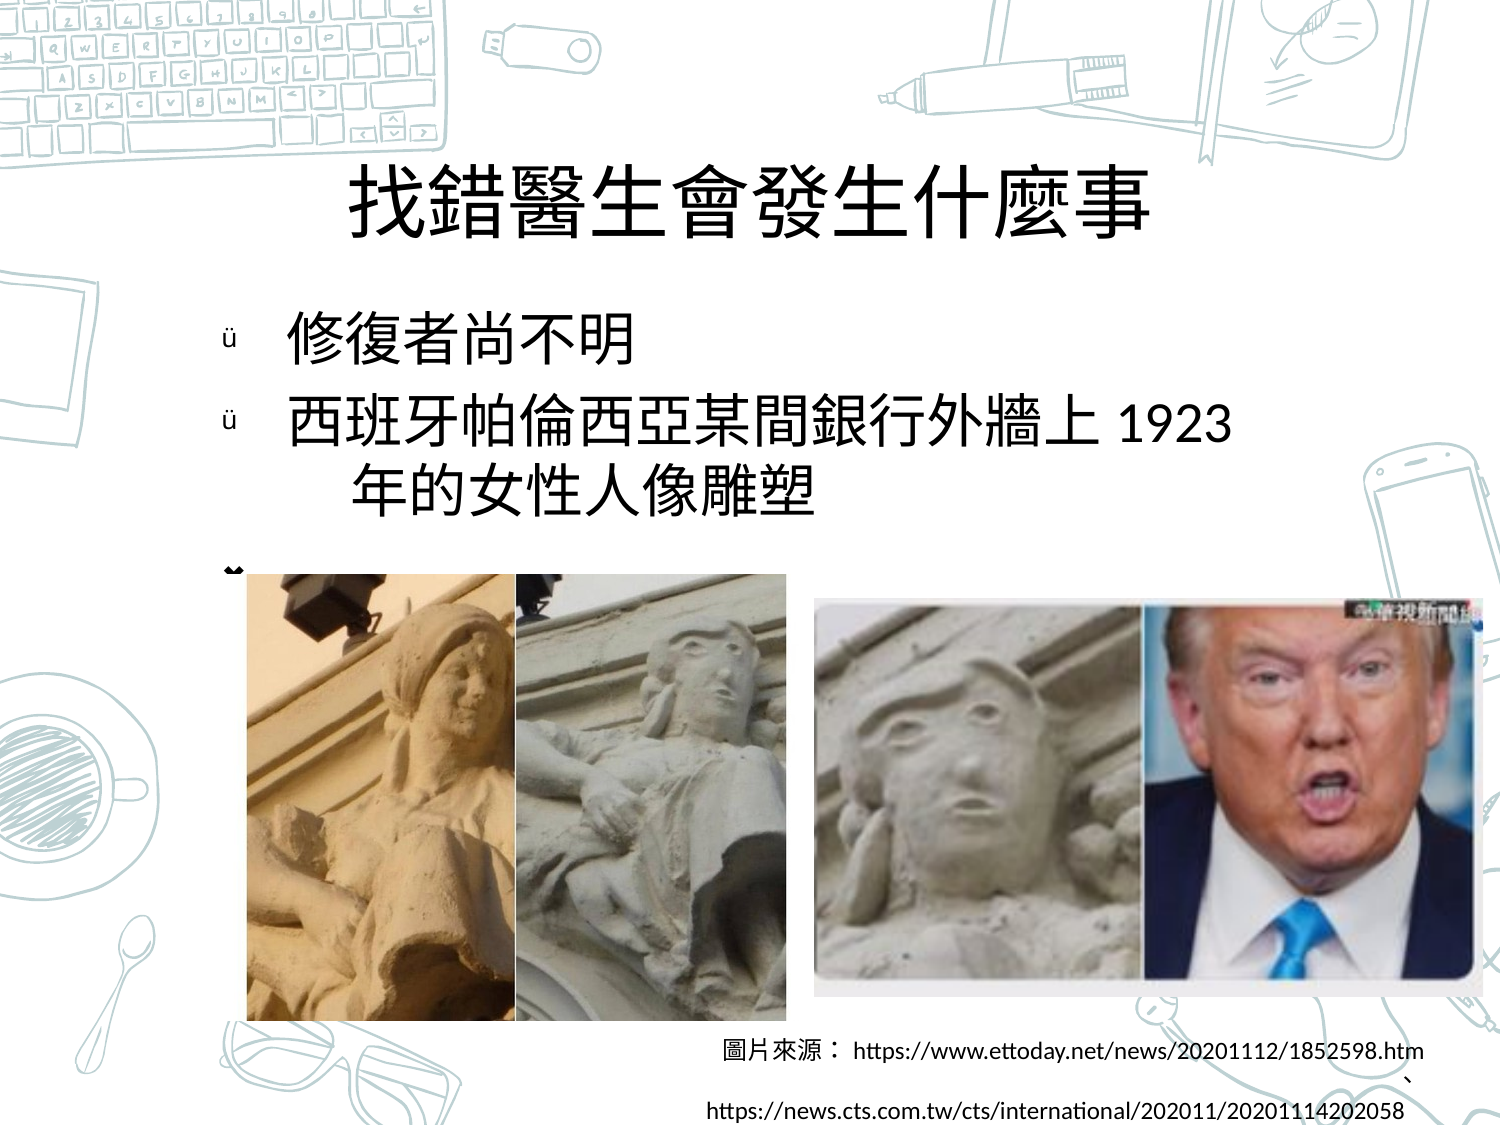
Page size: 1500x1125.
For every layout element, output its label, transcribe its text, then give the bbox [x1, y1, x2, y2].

text_box 圖片來源：https://www.ettoday.net/news/20201112/1852598.htm、 https://news.cts.com.tw/cts/international/202011/202011142020585.html [691, 1028, 1441, 1125]
list 修復者尚不明 西班牙帕倫西亞某間銀行外牆上1923年的女性人像雕塑 [185, 287, 1315, 1053]
picture [218, 574, 1484, 1021]
title 找錯醫生會發生什麼事 [185, 136, 1315, 264]
